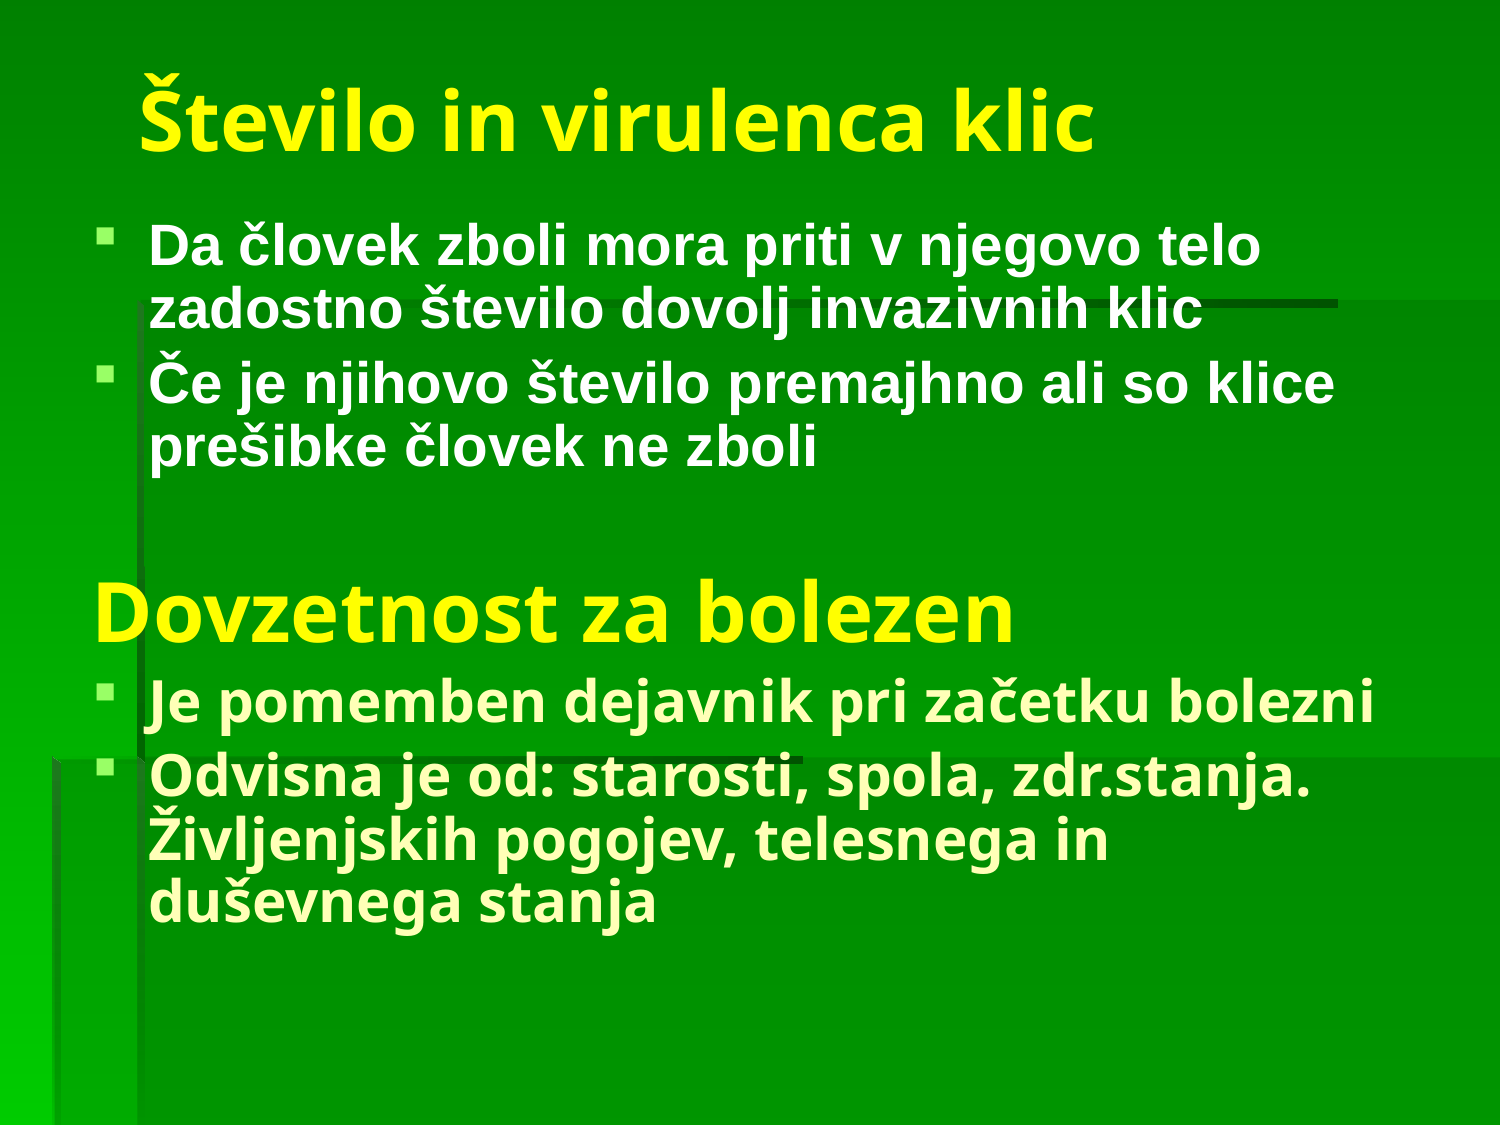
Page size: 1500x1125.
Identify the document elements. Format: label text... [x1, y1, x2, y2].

title Število in virulenca klic [123, 40, 1451, 197]
list Da človek zboli mora priti v njegovo telo zadostno število dovolj invazivnih klic Če je njihovo število premajhno ali so klice prešibke človek ne zboli Dovzetnost za bolezen Je pomemben dejavnik pri začetku bolezni Odvisna je od: starosti, spola, zdr.stanja. Življenjskih pogojev, telesnega in duševnega stanja [76, 208, 1436, 1071]
